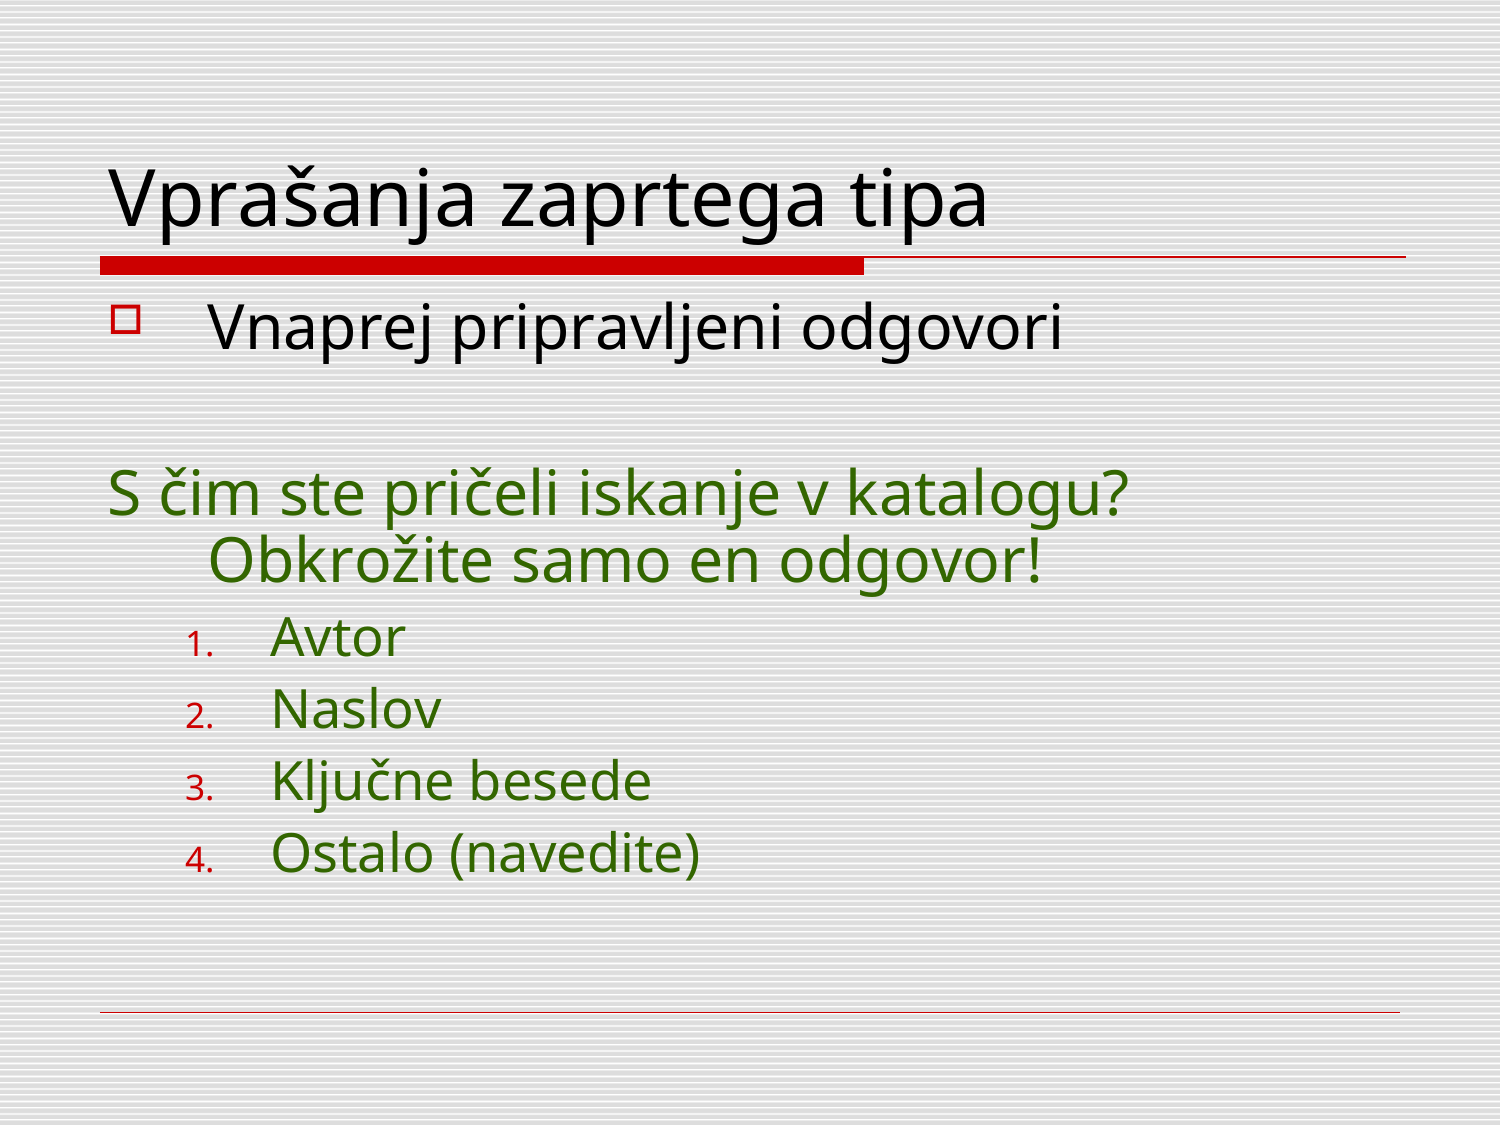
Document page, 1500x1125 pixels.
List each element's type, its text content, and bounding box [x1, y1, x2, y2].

list Vnaprej pripravljeni odgovori S čim ste pričeli iskanje v katalogu? Obkrožite samo en odgovor! Avtor Naslov Ključne besede Ostalo (navedite) [92, 287, 1406, 988]
picture [0, 0, 1500, 1125]
title Vprašanja zaprtega tipa [94, 49, 1407, 250]
